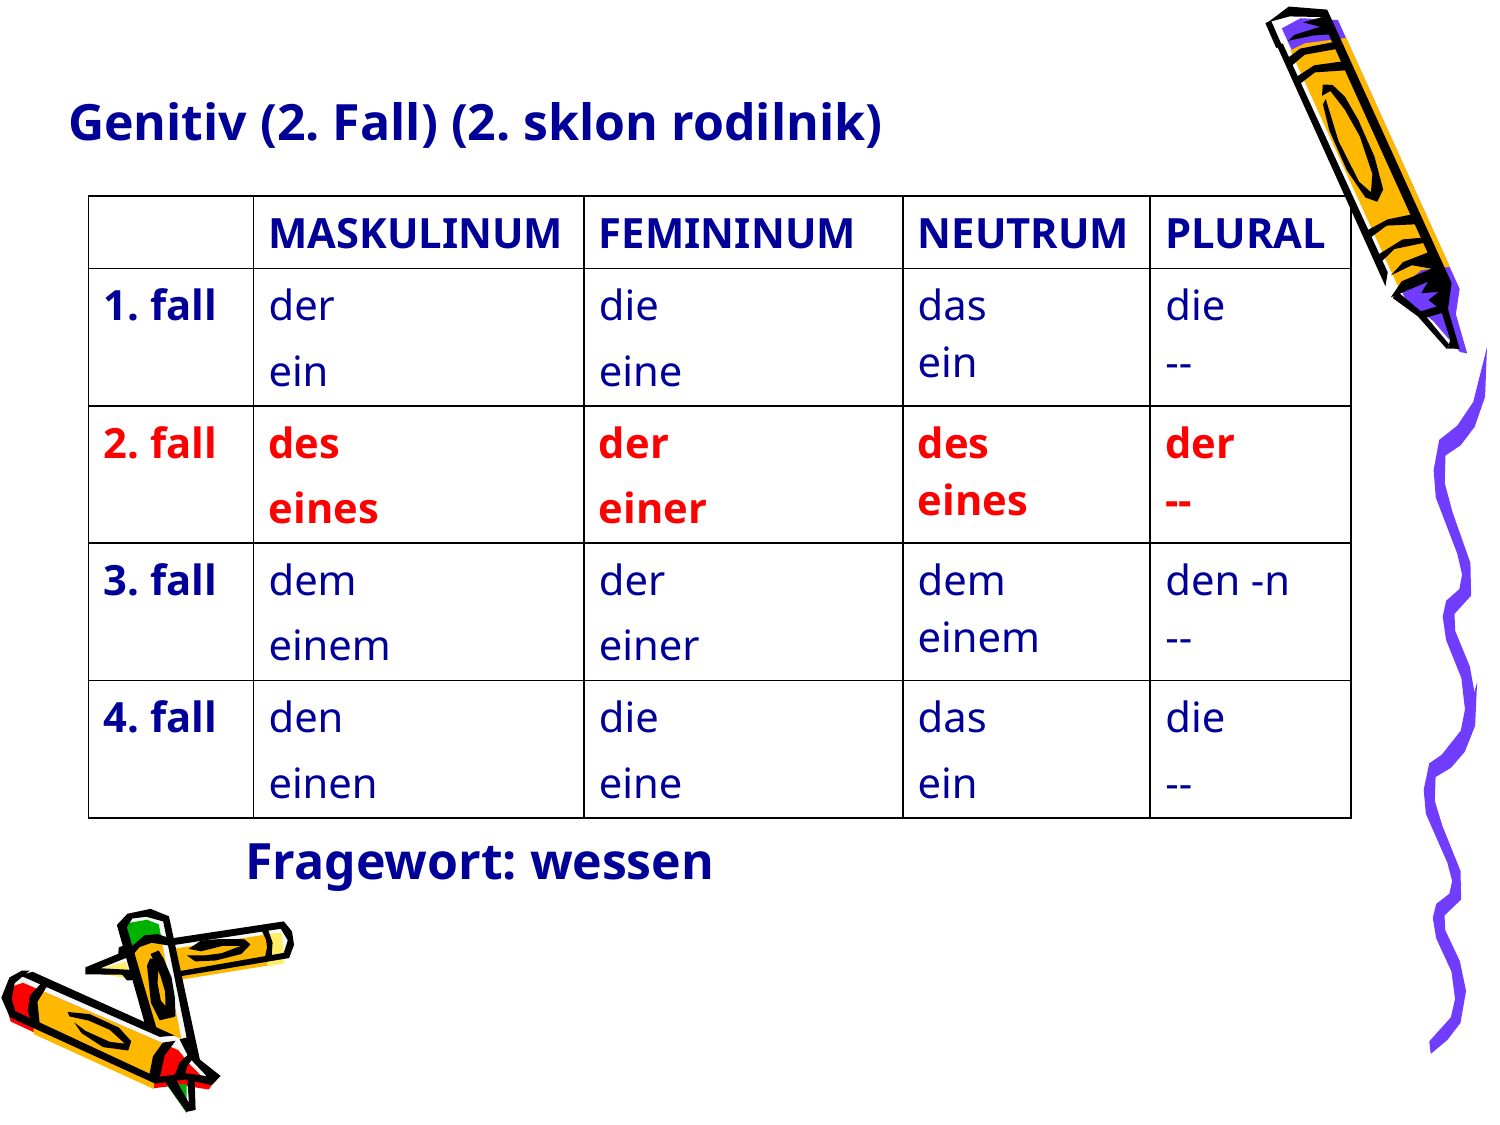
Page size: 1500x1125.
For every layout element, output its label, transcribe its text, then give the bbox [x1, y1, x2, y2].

table_cell 4. fall [89, 681, 253, 817]
table_cell des eines [904, 407, 1149, 542]
table_cell das ein [904, 681, 1149, 817]
table_header PLURAL [1151, 197, 1350, 268]
table_cell der einer [585, 544, 902, 680]
table_cell die eine [585, 681, 902, 817]
table_cell dem einem [904, 544, 1149, 680]
table_cell die eine [585, 269, 902, 405]
table_cell der ein [254, 269, 583, 405]
table_cell dem einem [254, 544, 583, 680]
table_header MASKULINUM [254, 197, 583, 268]
table_header NEUTRUM [904, 197, 1149, 268]
title Genitiv (2. Fall) (2. sklon rodilnik) [53, 54, 1181, 158]
table_cell 2. fall [89, 407, 253, 542]
table_cell den einen [254, 681, 583, 817]
table_cell die -- [1151, 681, 1350, 817]
table_cell 3. fall [89, 544, 253, 680]
table_cell der einer [585, 407, 902, 542]
table_cell den -n -- [1151, 544, 1350, 680]
table_cell 1. fall [89, 269, 253, 405]
table_cell der -- [1151, 407, 1350, 542]
table_header [89, 197, 253, 268]
table_cell des eines [254, 407, 583, 542]
text_box Fragewort: wessen [230, 822, 821, 898]
table_cell die -- [1151, 269, 1350, 405]
table_cell das ein [904, 269, 1149, 405]
table_header FEMININUM [585, 197, 902, 268]
